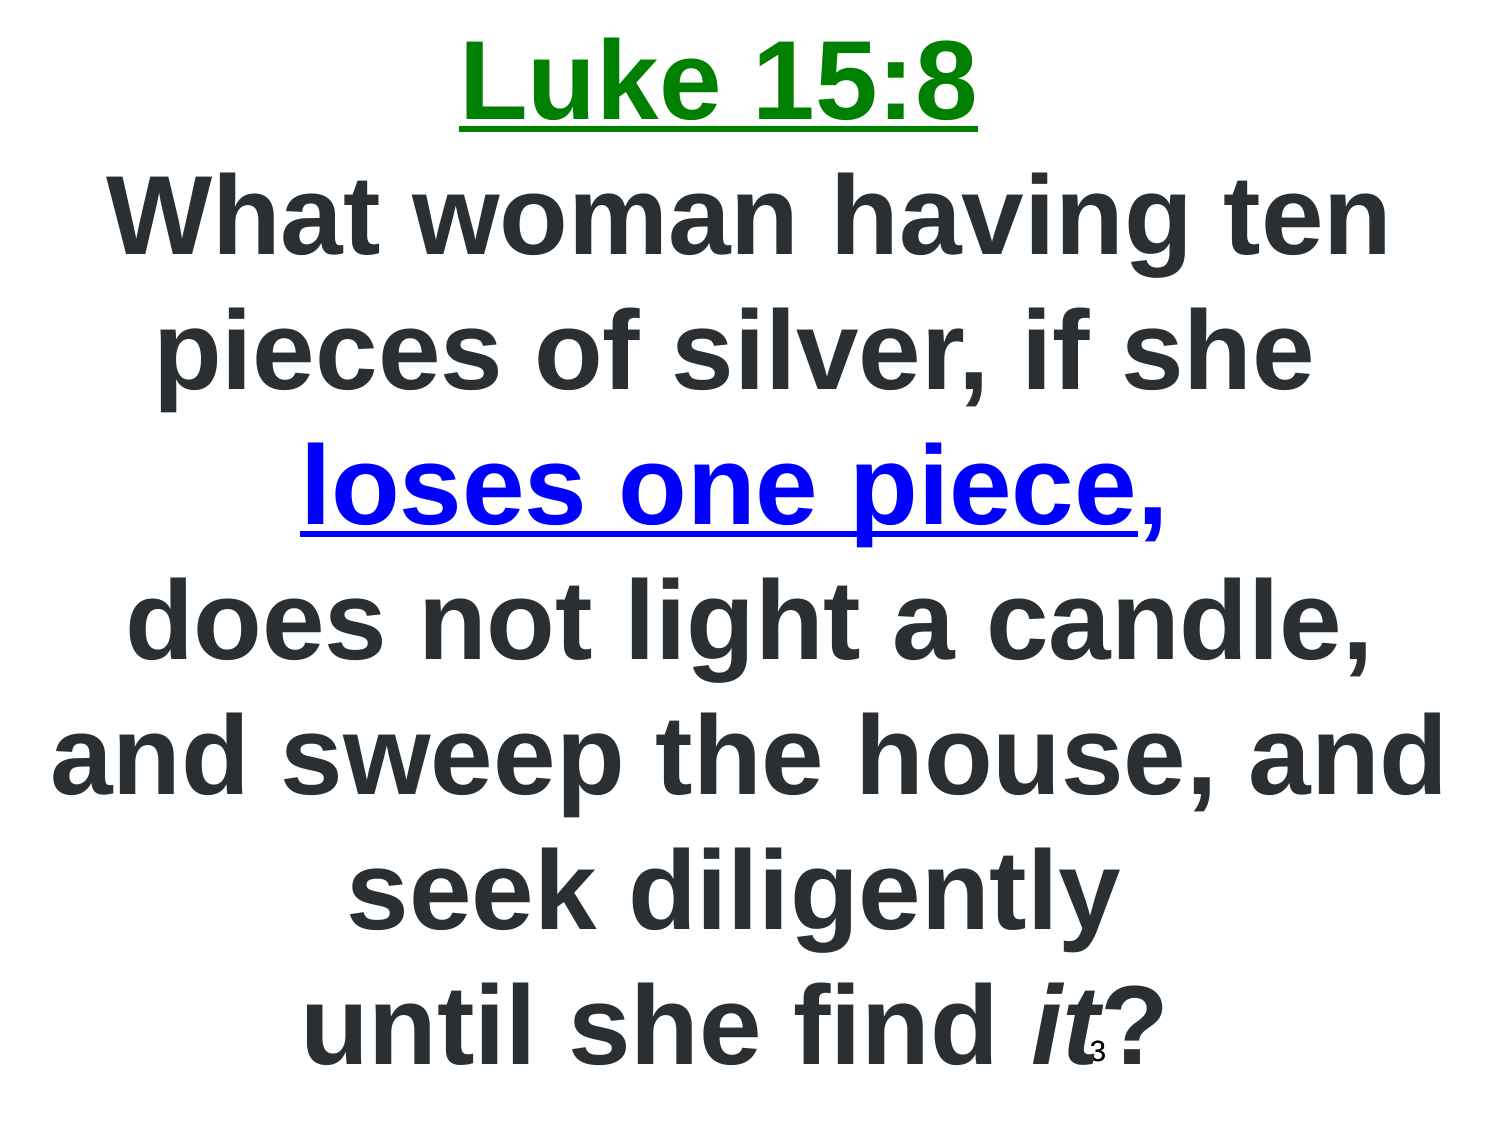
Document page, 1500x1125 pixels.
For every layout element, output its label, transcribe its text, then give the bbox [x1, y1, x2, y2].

text_box Luke 15:8 What woman having ten pieces of silver, if she loses one piece, does not light a candle, and sweep the house, and seek diligently until she find it? [0, 0, 1500, 1125]
